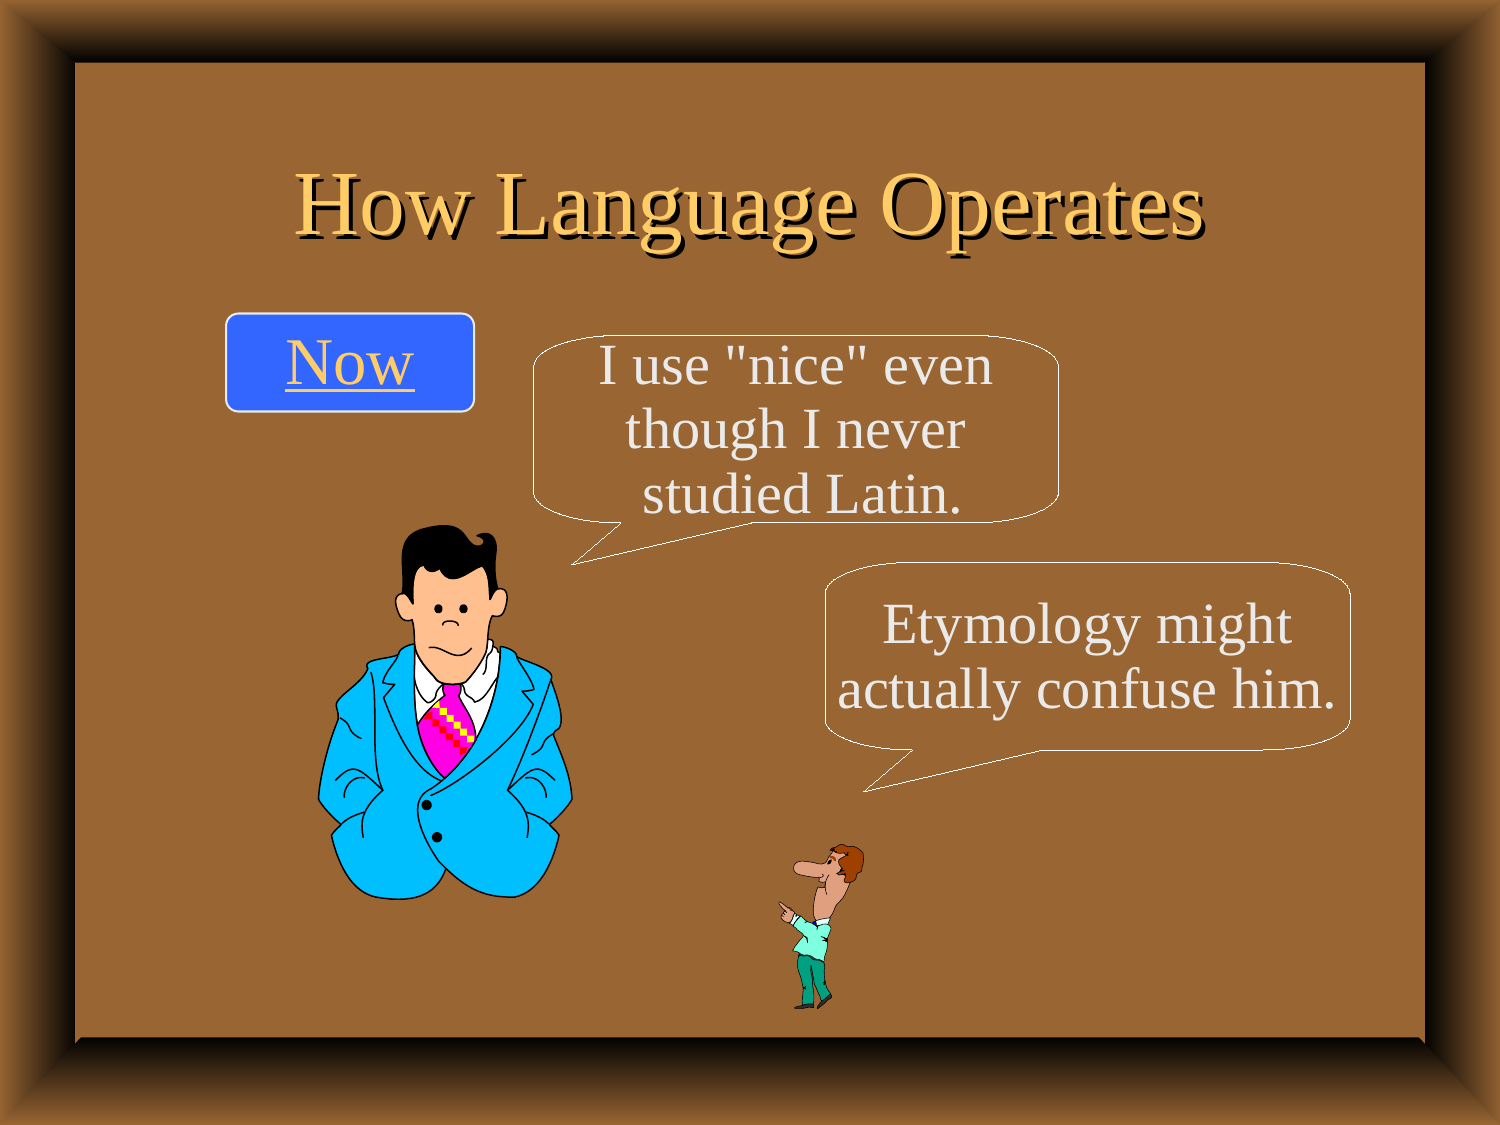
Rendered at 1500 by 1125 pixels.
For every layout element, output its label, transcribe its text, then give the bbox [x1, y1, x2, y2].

text_box Etymology might actually confuse him. [825, 562, 1351, 792]
text_box Now [226, 313, 475, 412]
text_box I use "nice" even though I never studied Latin. [533, 335, 1059, 565]
chart [778, 843, 865, 1010]
title How Language Operates [112, 74, 1388, 263]
picture [317, 525, 573, 901]
